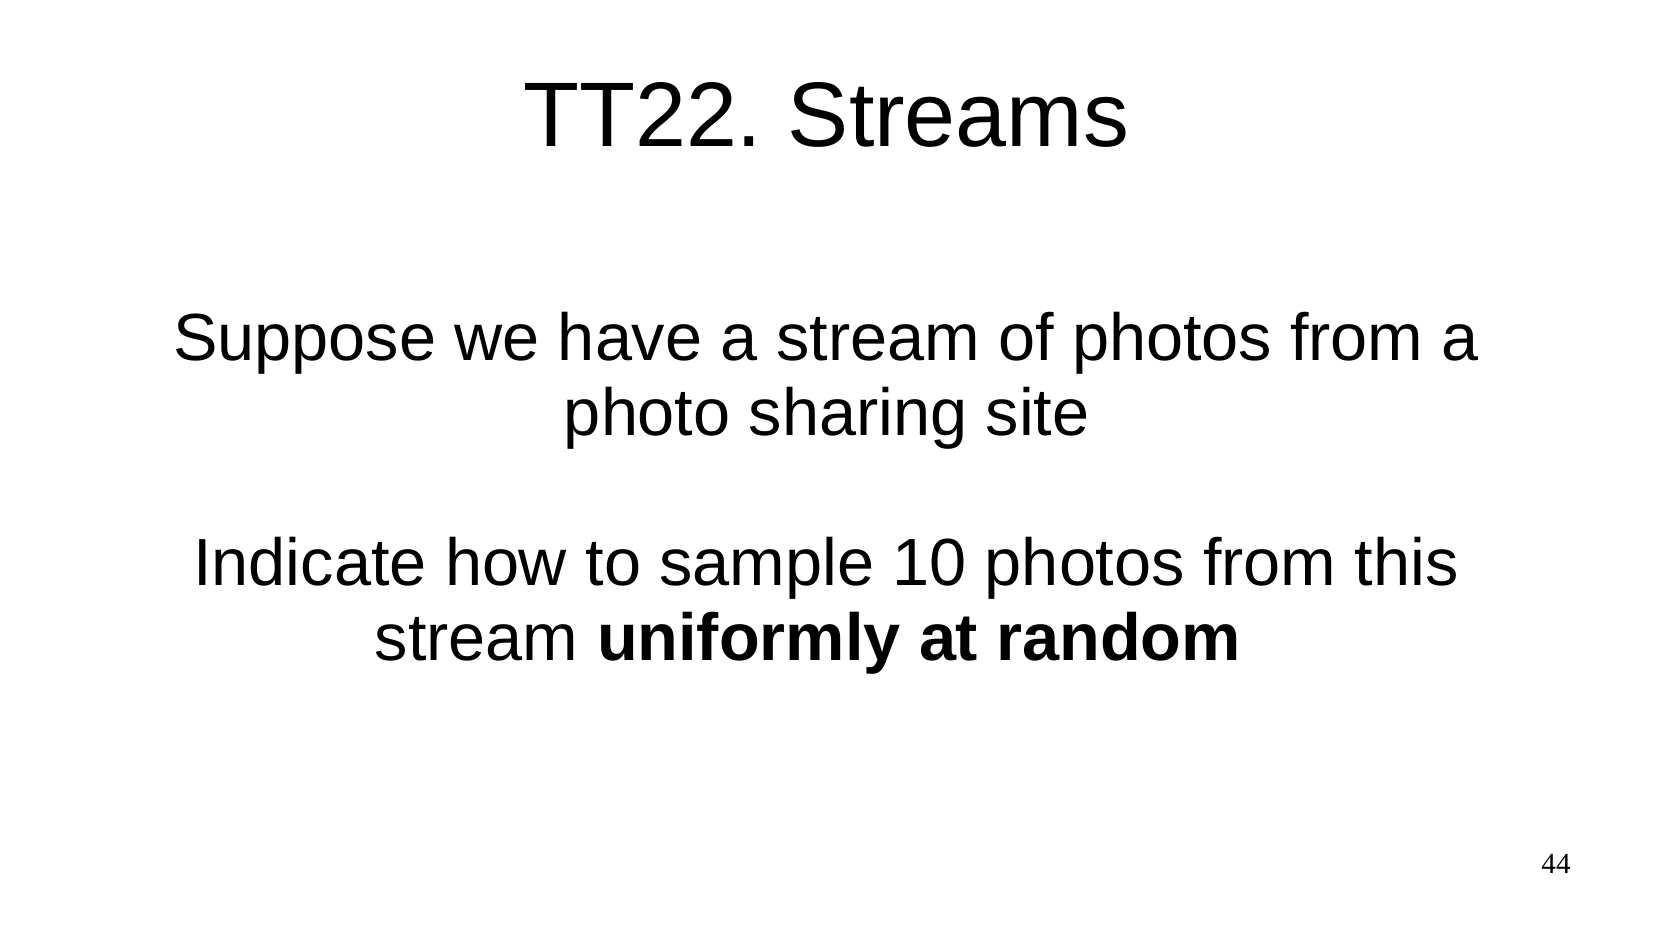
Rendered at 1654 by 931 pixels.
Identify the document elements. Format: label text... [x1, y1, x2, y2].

title TT22. Streams [82, 37, 1571, 193]
subtitle Suppose we have a stream of photos from a photo sharing site Indicate how to sample 10 photos from this stream uniformly at random [82, 217, 1571, 758]
